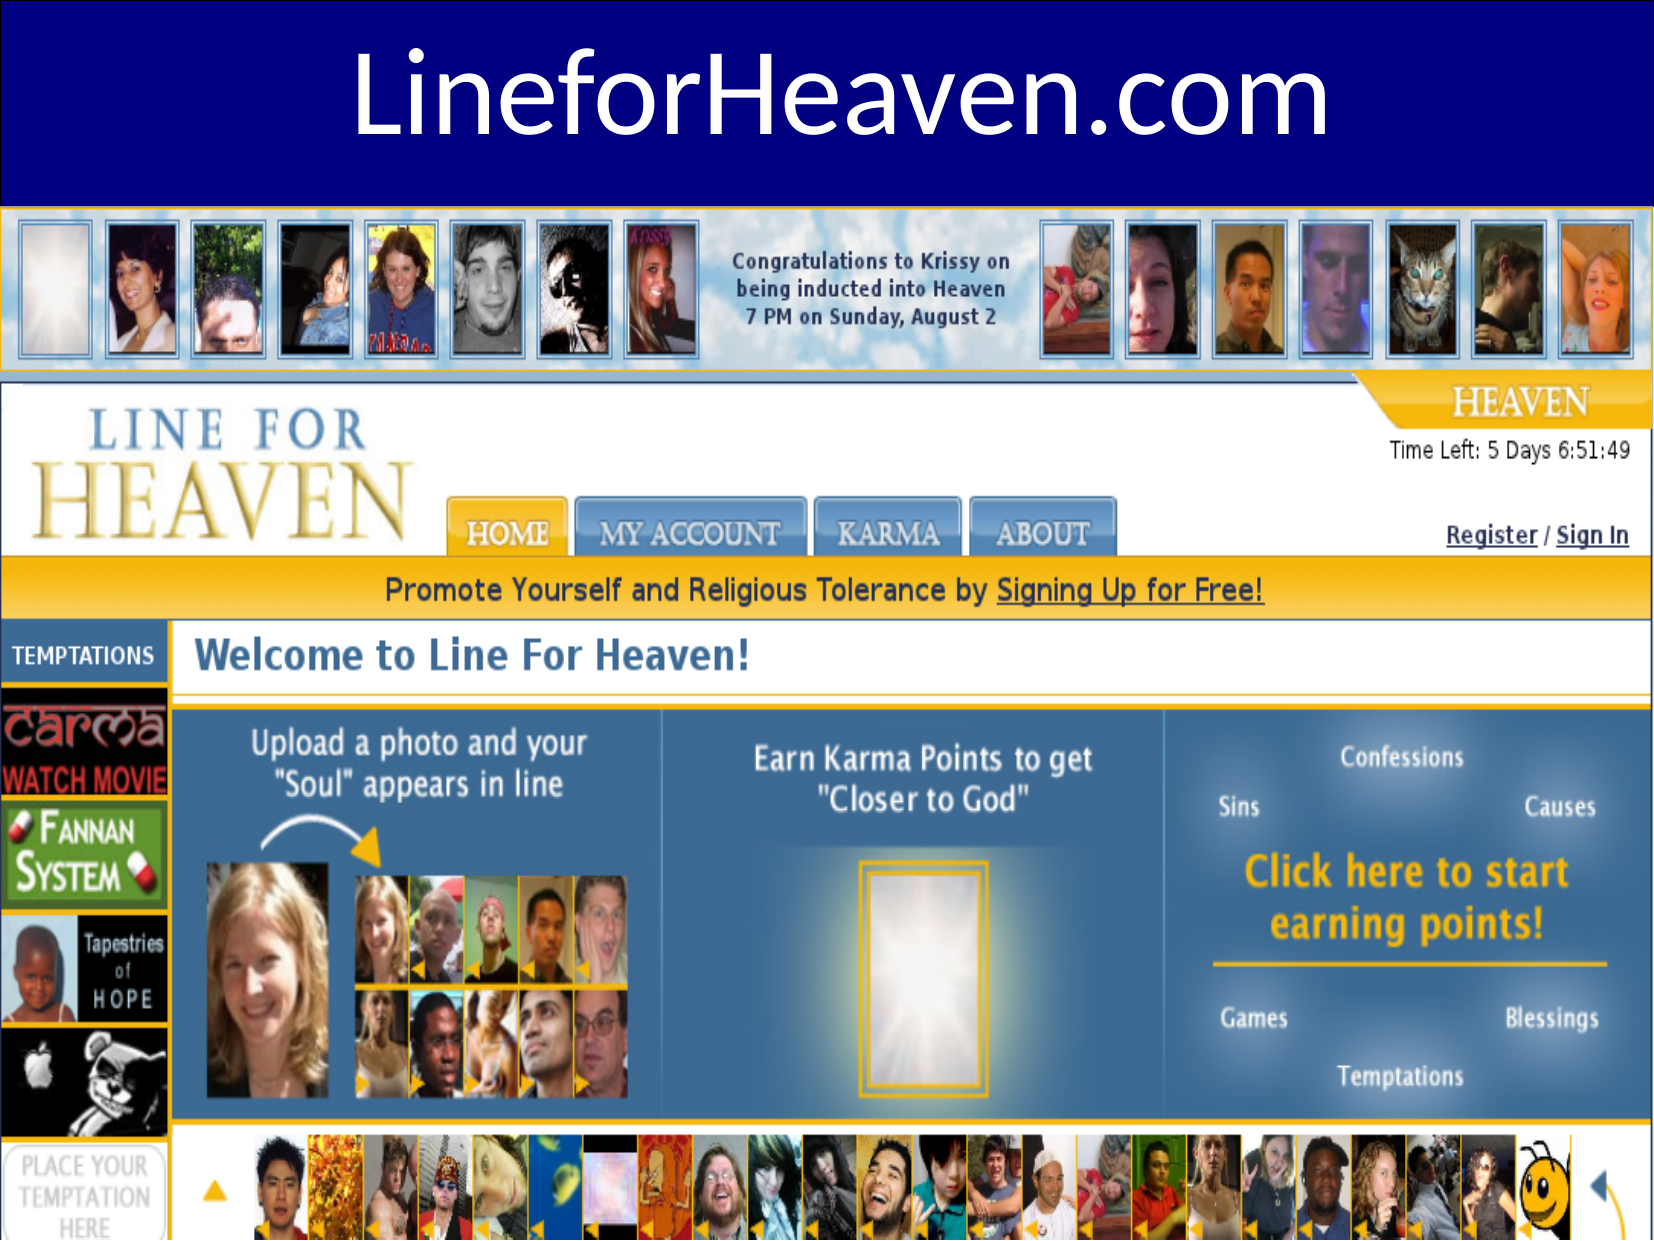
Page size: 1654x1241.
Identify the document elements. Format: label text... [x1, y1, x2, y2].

title LineforHeaven.com [0, 0, 1654, 206]
picture [0, 206, 1654, 1240]
